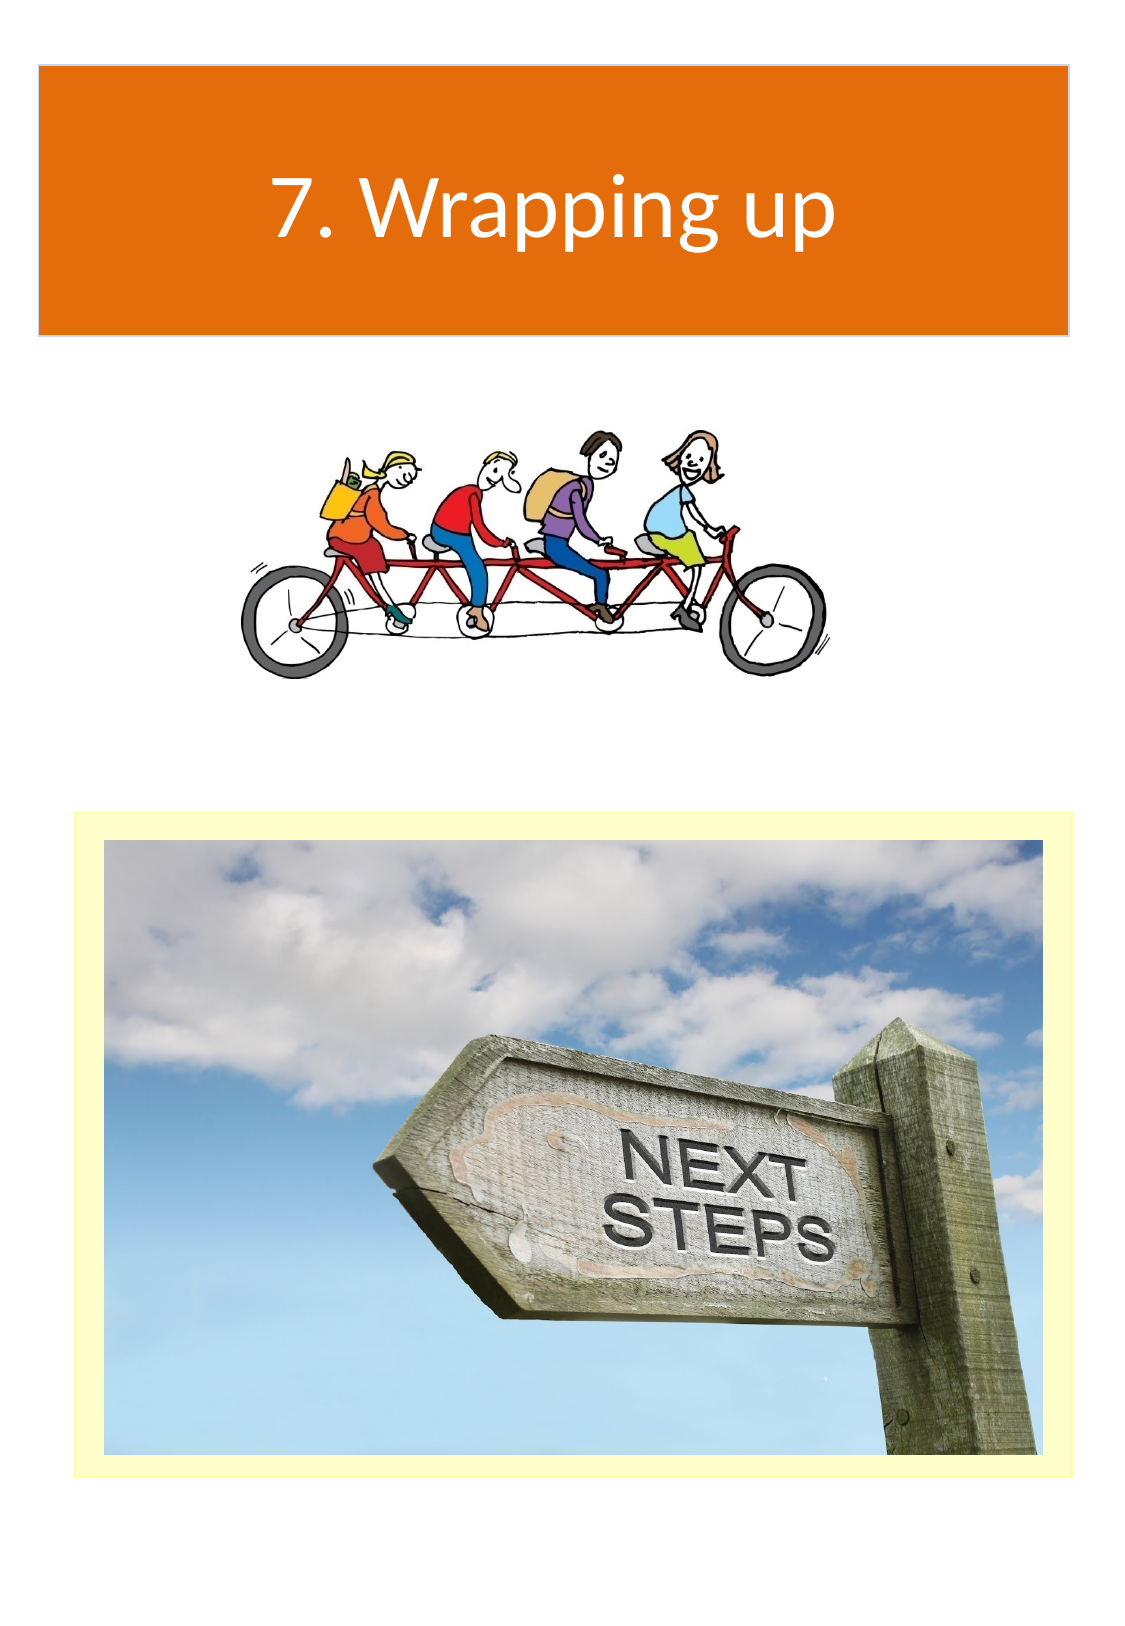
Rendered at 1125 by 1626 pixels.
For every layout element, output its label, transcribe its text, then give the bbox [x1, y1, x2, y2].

picture [241, 430, 830, 679]
picture [104, 840, 1043, 1455]
text_box [781, 0, 1125, 193]
title 7. Wrapping up [38, 65, 1069, 336]
text_box [75, 812, 1072, 1477]
